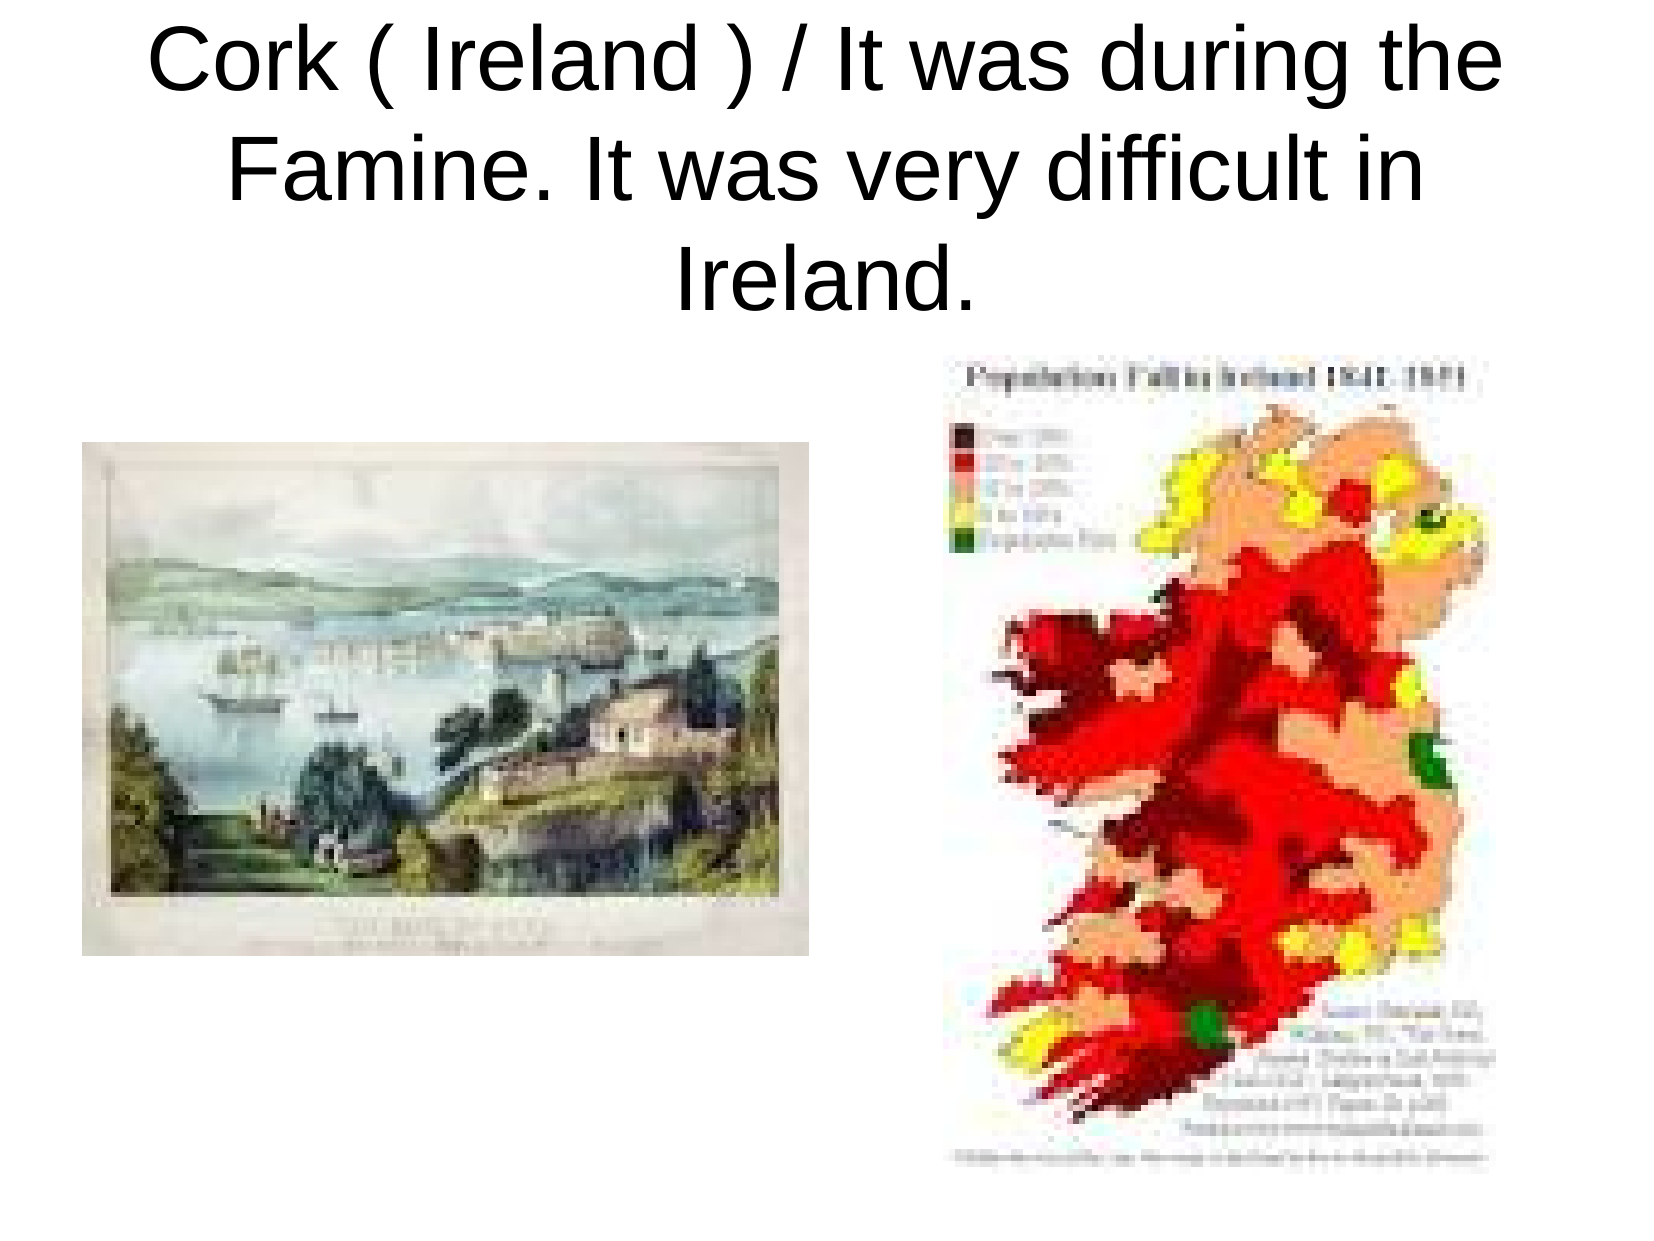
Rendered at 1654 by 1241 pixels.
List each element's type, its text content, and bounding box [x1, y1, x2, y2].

picture [943, 355, 1496, 1174]
title Cork ( Ireland ) / It was during the Famine. It was very difficult in Ireland. [82, 0, 1571, 307]
picture [82, 442, 809, 956]
